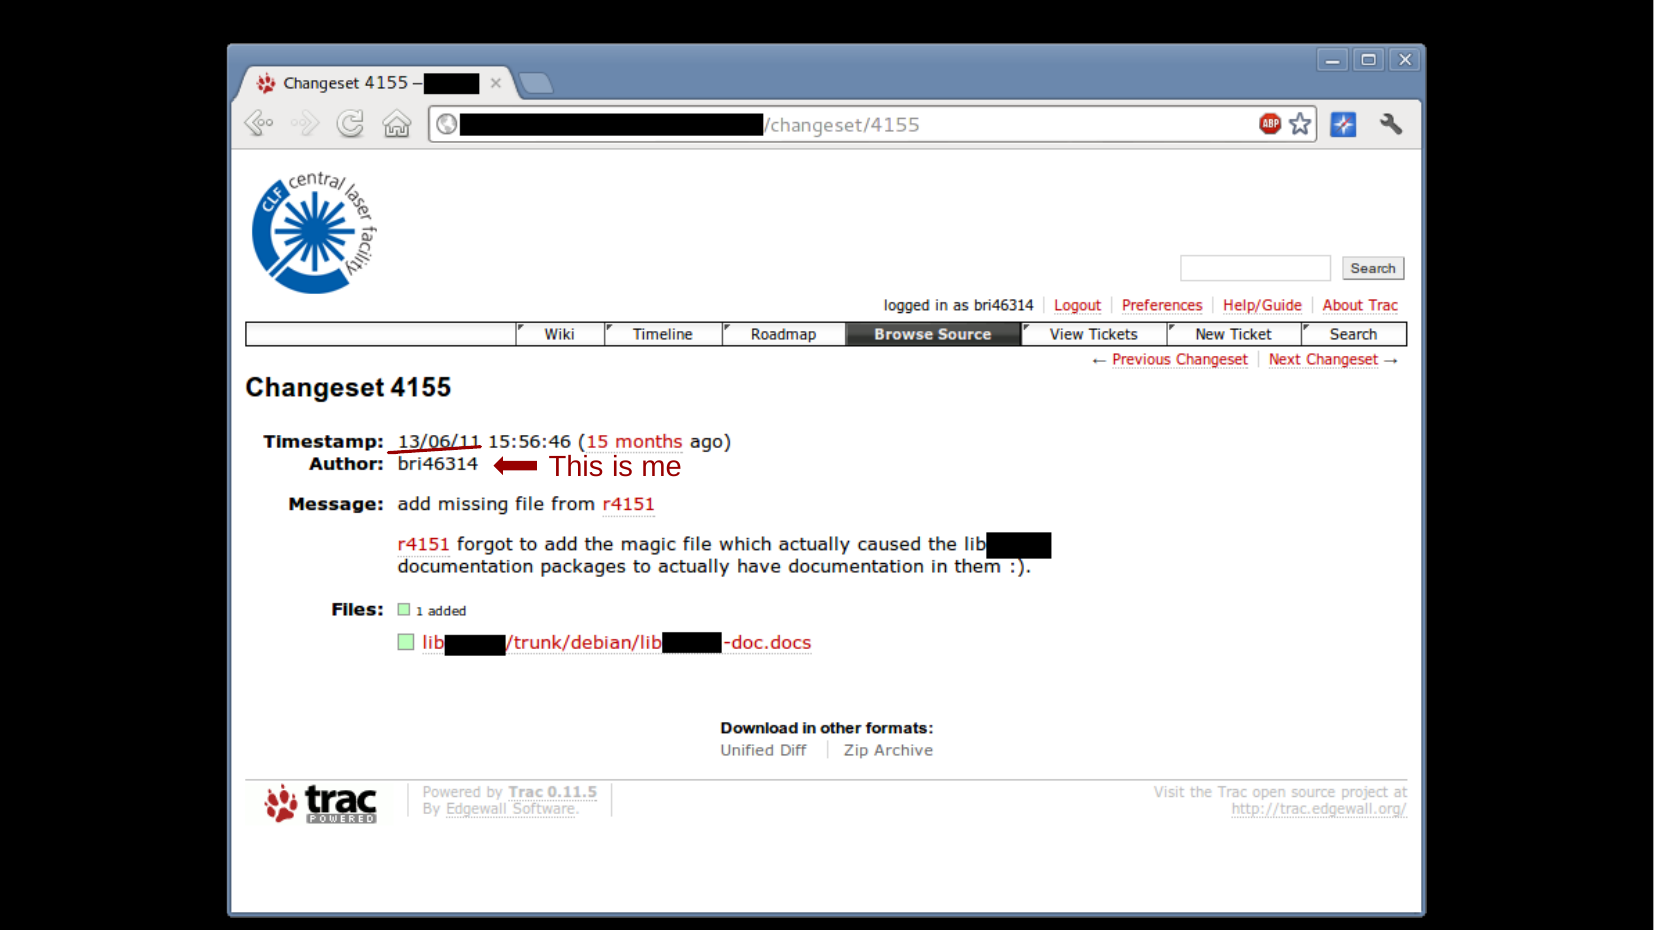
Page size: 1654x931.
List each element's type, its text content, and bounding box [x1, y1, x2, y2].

text_box This is me [533, 432, 789, 498]
text_box [226, 43, 1427, 918]
